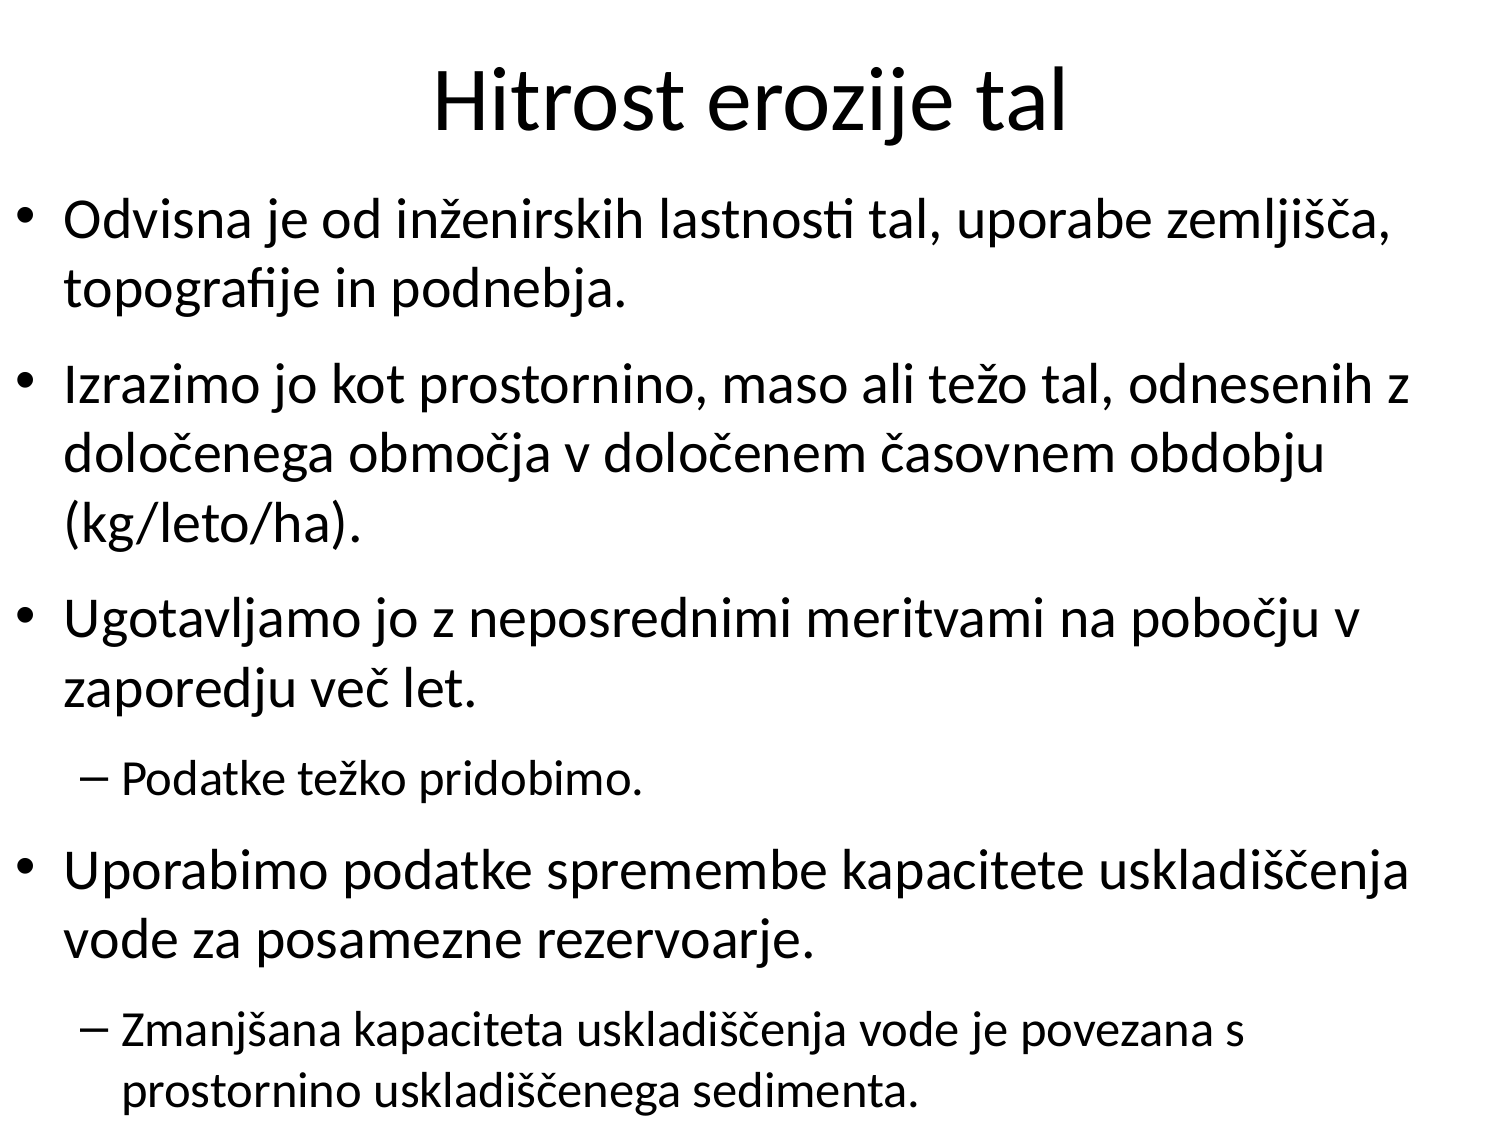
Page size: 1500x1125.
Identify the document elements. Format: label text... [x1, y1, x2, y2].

title Hitrost erozije tal [76, 0, 1427, 172]
list Odvisna je od inženirskih lastnosti tal, uporabe zemljišča, topografije in podnebja. Izrazimo jo kot prostornino, maso ali težo tal, odnesenih z določenega območja v določenem časovnem obdobju (kg/leto/ha). Ugotavljamo jo z neposrednimi meritvami na pobočju v zaporedju več let. Podatke težko pridobimo. Uporabimo podatke spremembe kapacitete uskladiščenja vode za posamezne rezervoarje. Zmanjšana kapaciteta uskladiščenja vode je povezana s prostornino uskladiščenega sedimenta. [0, 172, 1500, 1125]
